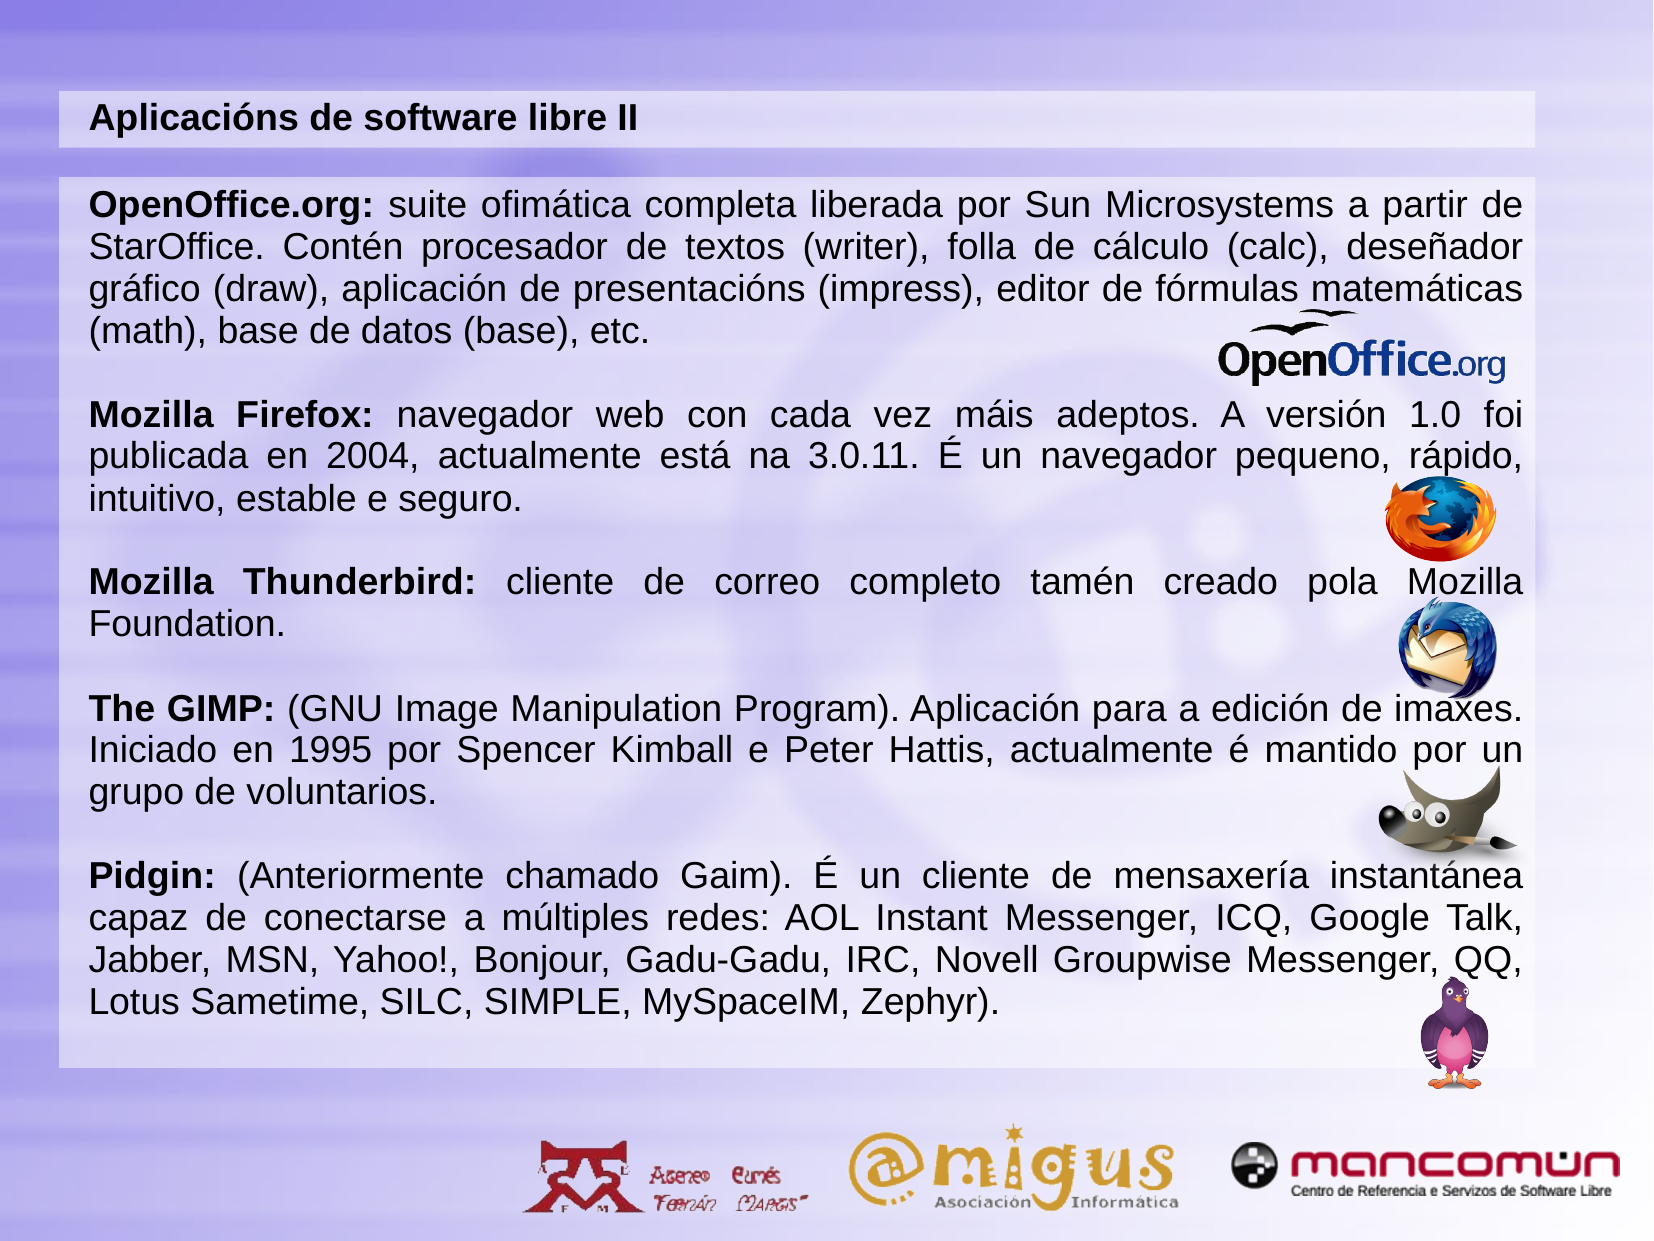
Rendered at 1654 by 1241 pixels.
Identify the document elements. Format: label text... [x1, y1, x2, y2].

picture [0, 0, 1654, 1241]
text_box Aplicacións de software libre II [59, 90, 1536, 148]
text_box OpenOffice.org: suite ofimática completa liberada por Sun Microsystems a partir de StarOffice. Contén procesador de textos (writer), folla de cálculo (calc), deseñador gráfico (draw), aplicación de presentacións (impress), editor de fórmulas matemáticas (math), base de datos (base), etc. Mozilla Firefox: navegador web con cada vez máis adeptos. A versión 1.0 foi publicada en 2004, actualmente está na 3.0.11. É un navegador pequeno, rápido, intuitivo, estable e seguro. Mozilla Thunderbird: cliente de correo completo tamén creado pola Mozilla Foundation. The GIMP: (GNU Image Manipulation Program). Aplicación para a edición de imaxes. Iniciado en 1995 por Spencer Kimball e Peter Hattis, actualmente é mantido por un grupo de voluntarios. Pidgin: (Anteriormente chamado Gaim). É un cliente de mensaxería instantánea capaz de conectarse a múltiples redes: AOL Instant Messenger, ICQ, Google Talk, Jabber, MSN, Yahoo!, Bonjour, Gadu-Gadu, IRC, Novell Groupwise Messenger, QQ, Lotus Sametime, SILC, SIMPLE, MySpaceIM, Zephyr). [59, 177, 1536, 1068]
